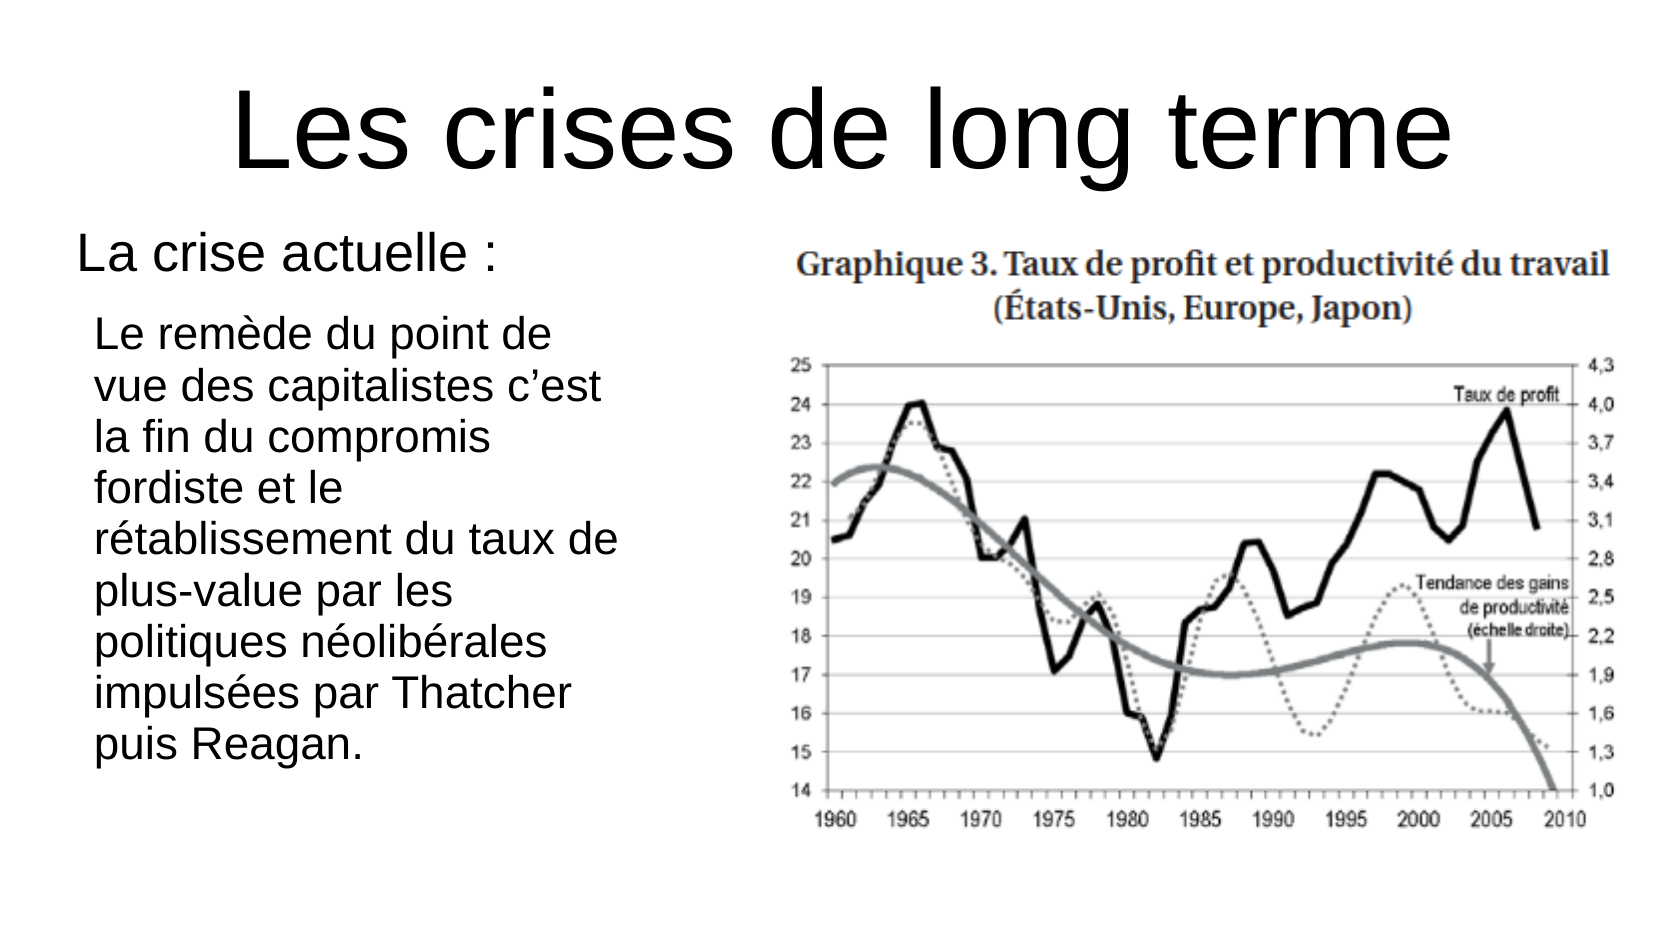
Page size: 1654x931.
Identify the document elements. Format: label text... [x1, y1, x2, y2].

text_box La crise actuelle : [62, 214, 547, 305]
title Les crises de long terme [98, 51, 1587, 207]
picture [718, 234, 1654, 863]
text_box Le remède du point de vue des capitalistes c’est la fin du compromis fordiste et le rétablissement du taux de plus-value par les politiques néolibérales impulsées par Thatcher puis Reagan. [79, 300, 646, 777]
